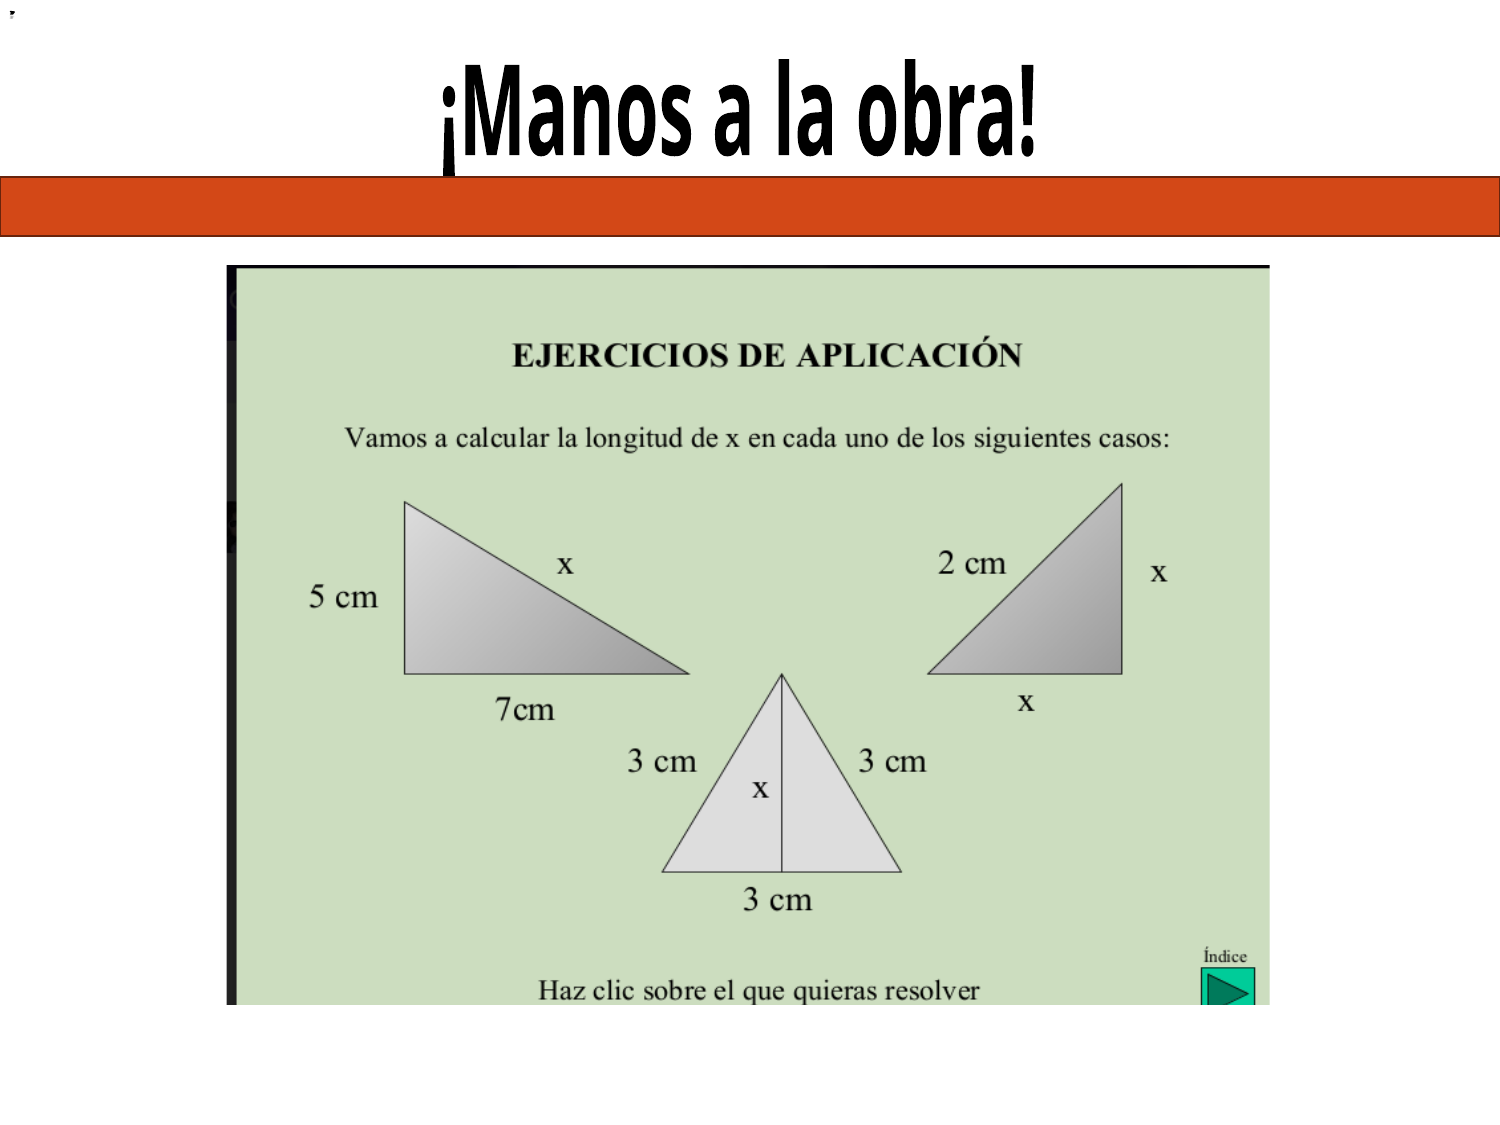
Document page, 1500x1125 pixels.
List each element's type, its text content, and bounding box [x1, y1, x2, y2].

text_box ¡Manos a la obra! [714, 84, 750, 157]
text_box [0, 177, 1500, 237]
text_box ¡Manos a la obra! [661, 84, 692, 157]
text_box ¡Manos a la obra! [778, 59, 790, 156]
text_box ¡Manos a la obra! [904, 59, 941, 157]
text_box ¡Manos a la obra! [858, 84, 897, 157]
text_box ¡Manos a la obra! [977, 84, 1013, 157]
text_box ¡Manos a la obra! [949, 84, 975, 156]
text_box ¡Manos a la obra! [465, 64, 520, 156]
text_box ¡Manos a la obra! [573, 84, 610, 156]
text_box ¡Manos a la obra! [618, 84, 656, 157]
text_box ¡Manos a la obra! [797, 84, 832, 157]
text_box ¡Manos a la obra! [1021, 64, 1034, 126]
text_box ¡Manos a la obra! [528, 84, 564, 157]
picture [226, 265, 1270, 1005]
text_box ¡Manos a la obra! [442, 117, 455, 177]
